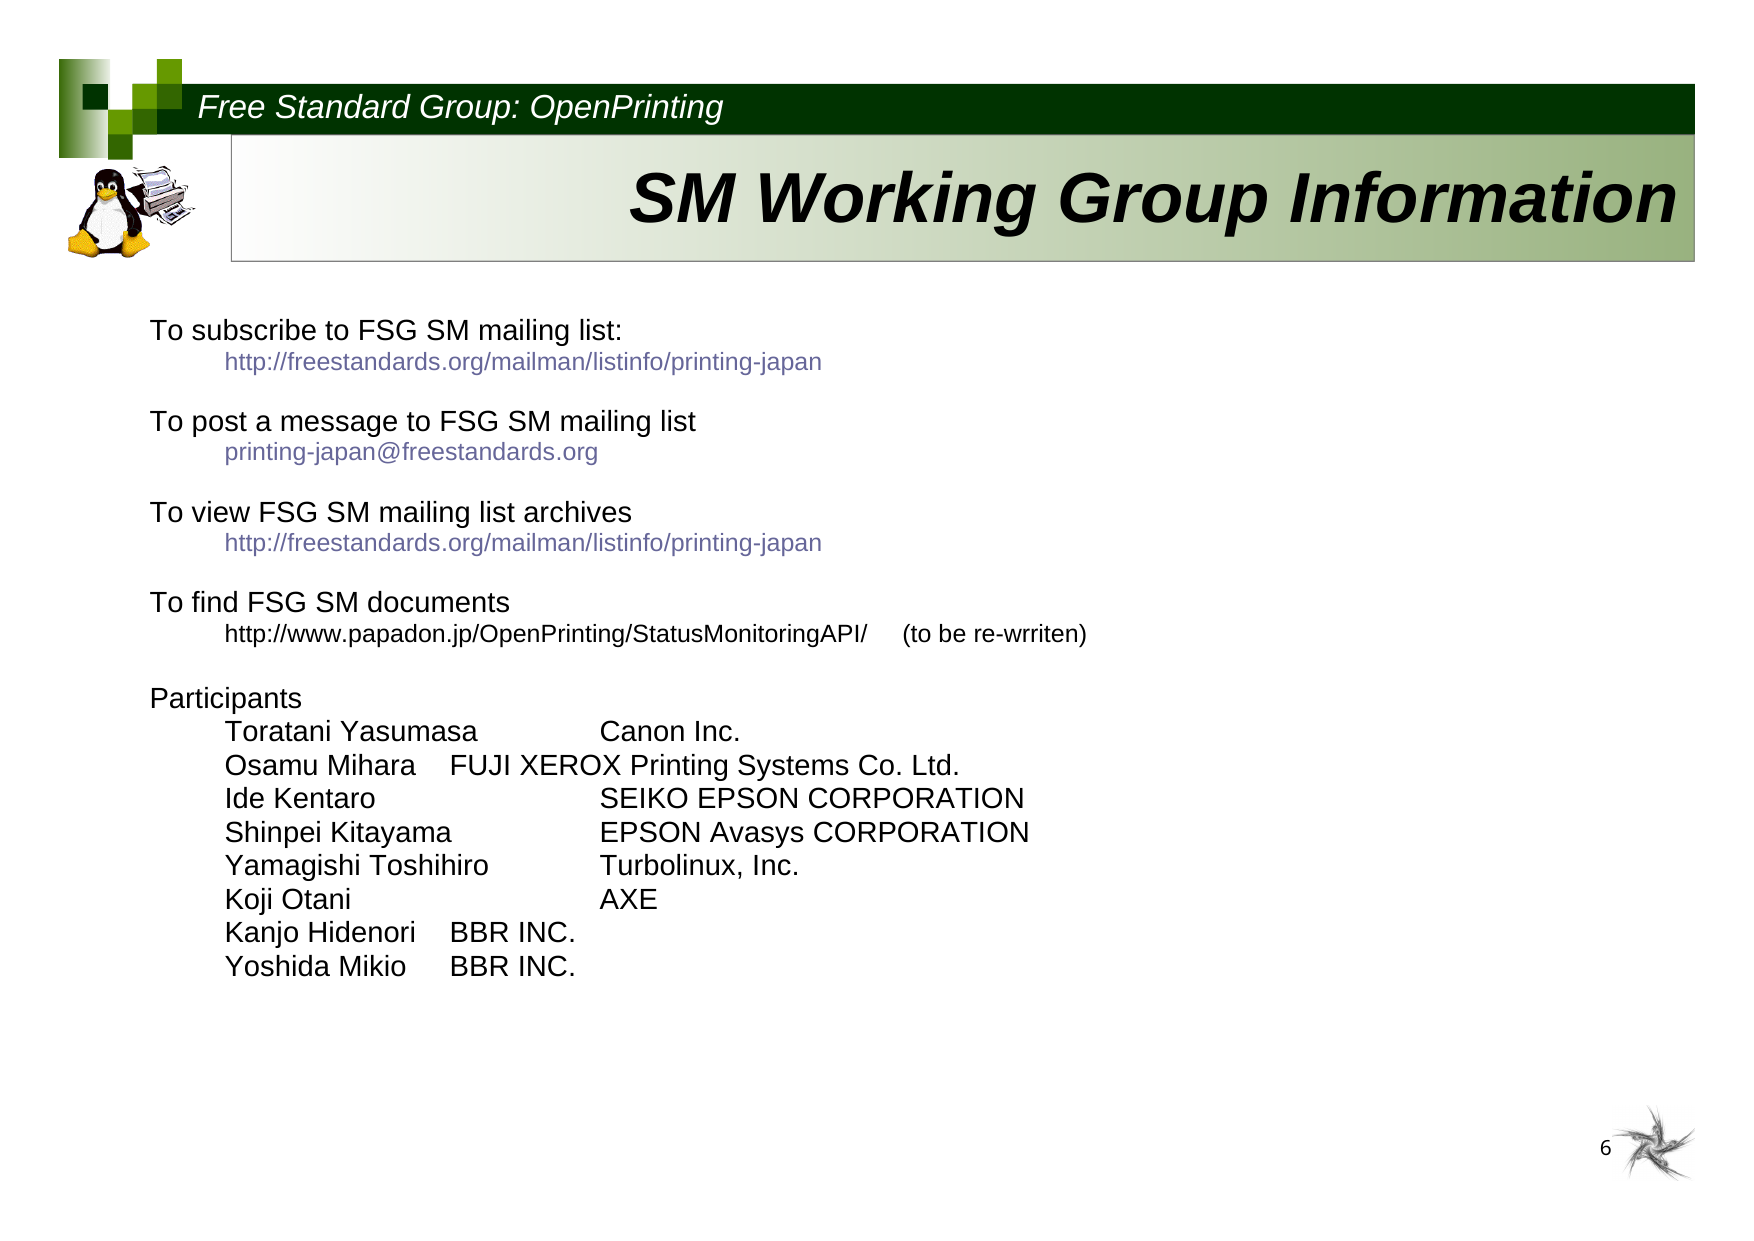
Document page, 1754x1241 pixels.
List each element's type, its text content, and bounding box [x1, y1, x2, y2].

picture [59, 155, 204, 265]
list To subscribe to FSG SM mailing list: http://freestandards.org/mailman/listinfo/printing-japan To post a message to FSG SM mailing list printing-japan@freestandards.org To view FSG SM mailing list archives http://freestandards.org/mailman/listinfo/printing-japan To find FSG SM documents http://www.papadon.jp/OpenPrinting/StatusMonitoringAPI/ (to be re-wrriten) Participants Toratani Yasumasa Canon Inc. Osamu Mihara FUJI XEROX Printing Systems Co. Ltd. Ide Kentaro SEIKO EPSON CORPORATION Shinpei Kitayama EPSON Avasys CORPORATION Yamagishi Toshihiro Turbolinux, Inc. Koji Otani AXE Kanjo Hidenori BBR INC. Yoshida Mikio BBR INC. [134, 312, 1621, 1161]
picture [1612, 1105, 1695, 1181]
title SM Working Group Information [230, 134, 1695, 262]
